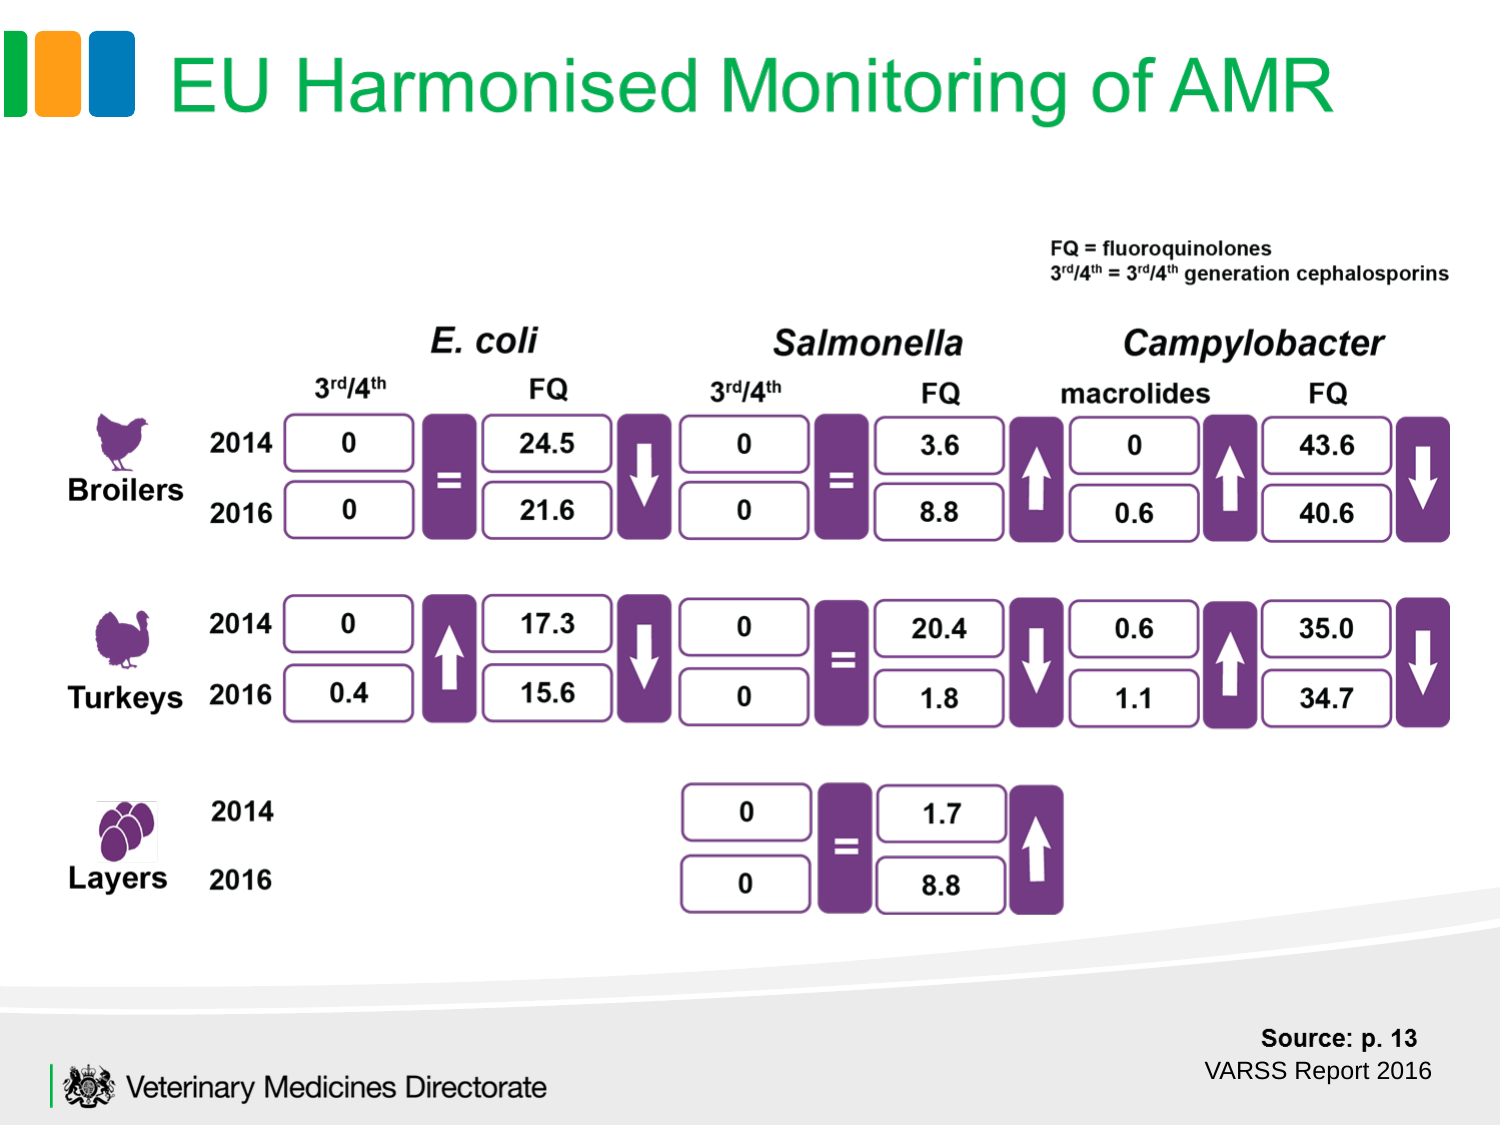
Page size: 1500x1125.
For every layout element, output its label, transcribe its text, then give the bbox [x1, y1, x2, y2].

text_box VARSS Report 2016 [1189, 1046, 1450, 1092]
picture [50, 16, 1450, 1109]
